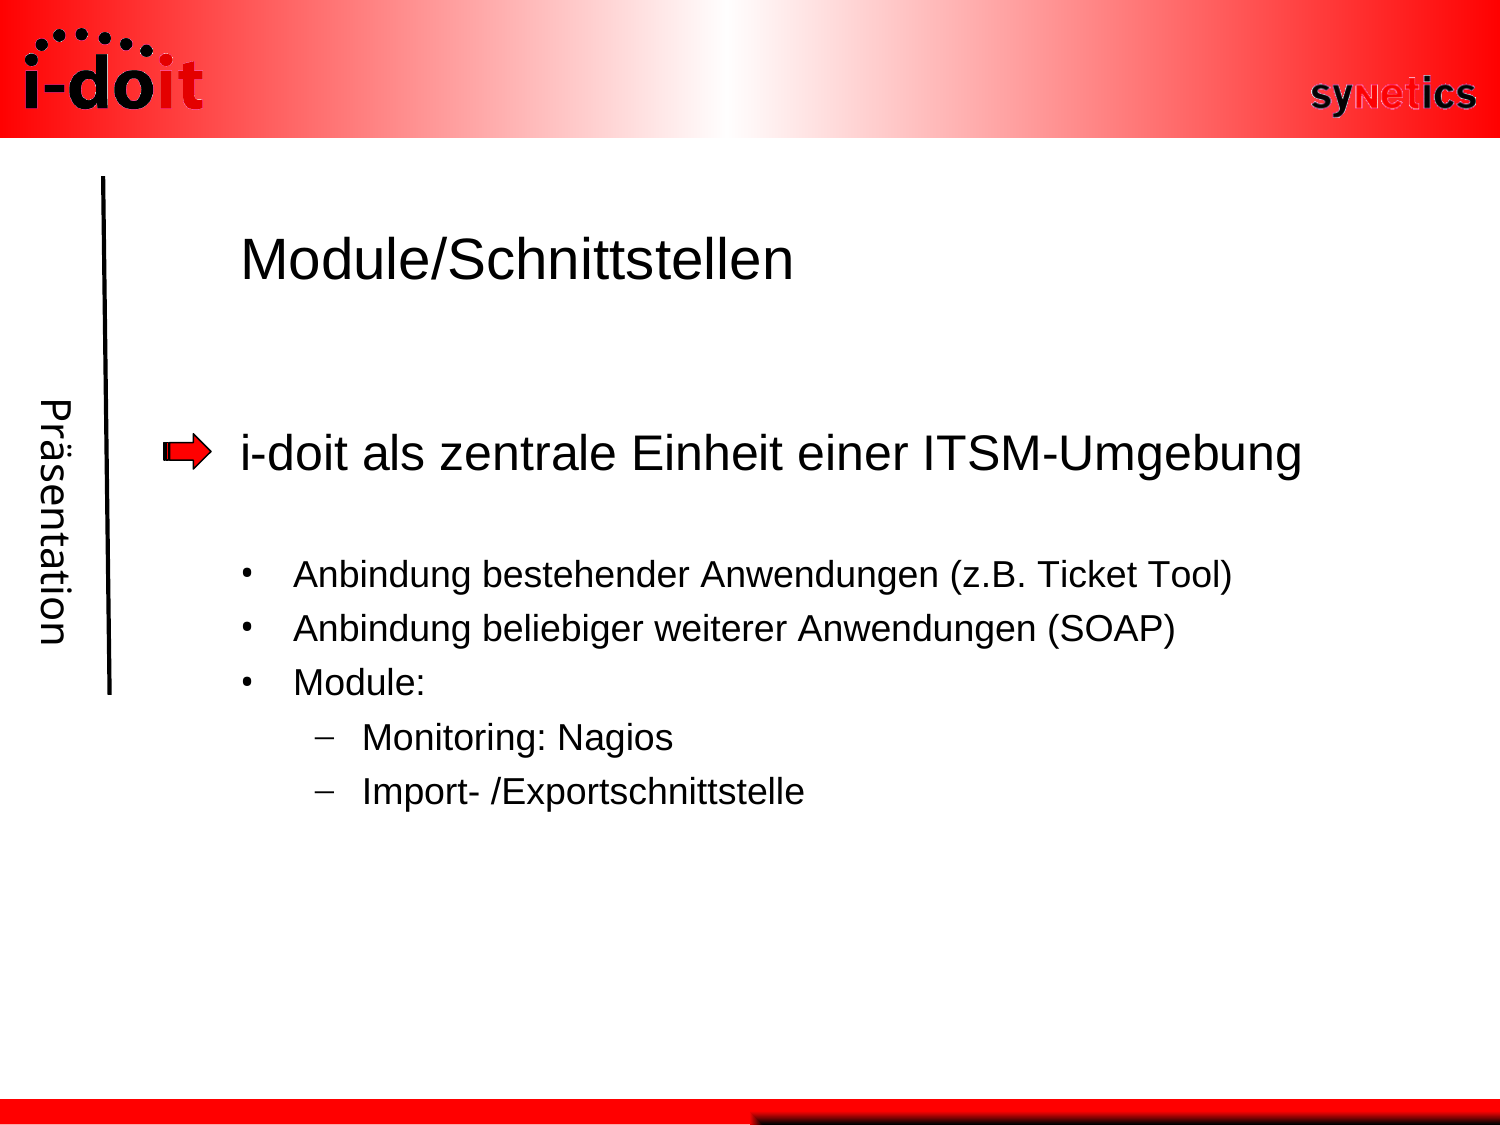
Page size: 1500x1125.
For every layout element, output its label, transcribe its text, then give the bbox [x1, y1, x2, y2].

text_box [164, 433, 212, 470]
picture [1311, 75, 1476, 119]
text_box Module/Schnittstellen [225, 162, 1426, 351]
picture [5, 11, 254, 126]
text_box i-doit als zentrale Einheit einer ITSM-Umgebung Anbindung bestehender Anwendungen (z.B. Ticket Tool)‏ Anbindung beliebiger weiterer Anwendungen (SOAP)‏ Module: Monitoring: Nagios Import- /Exportschnittstelle [225, 412, 1426, 1001]
